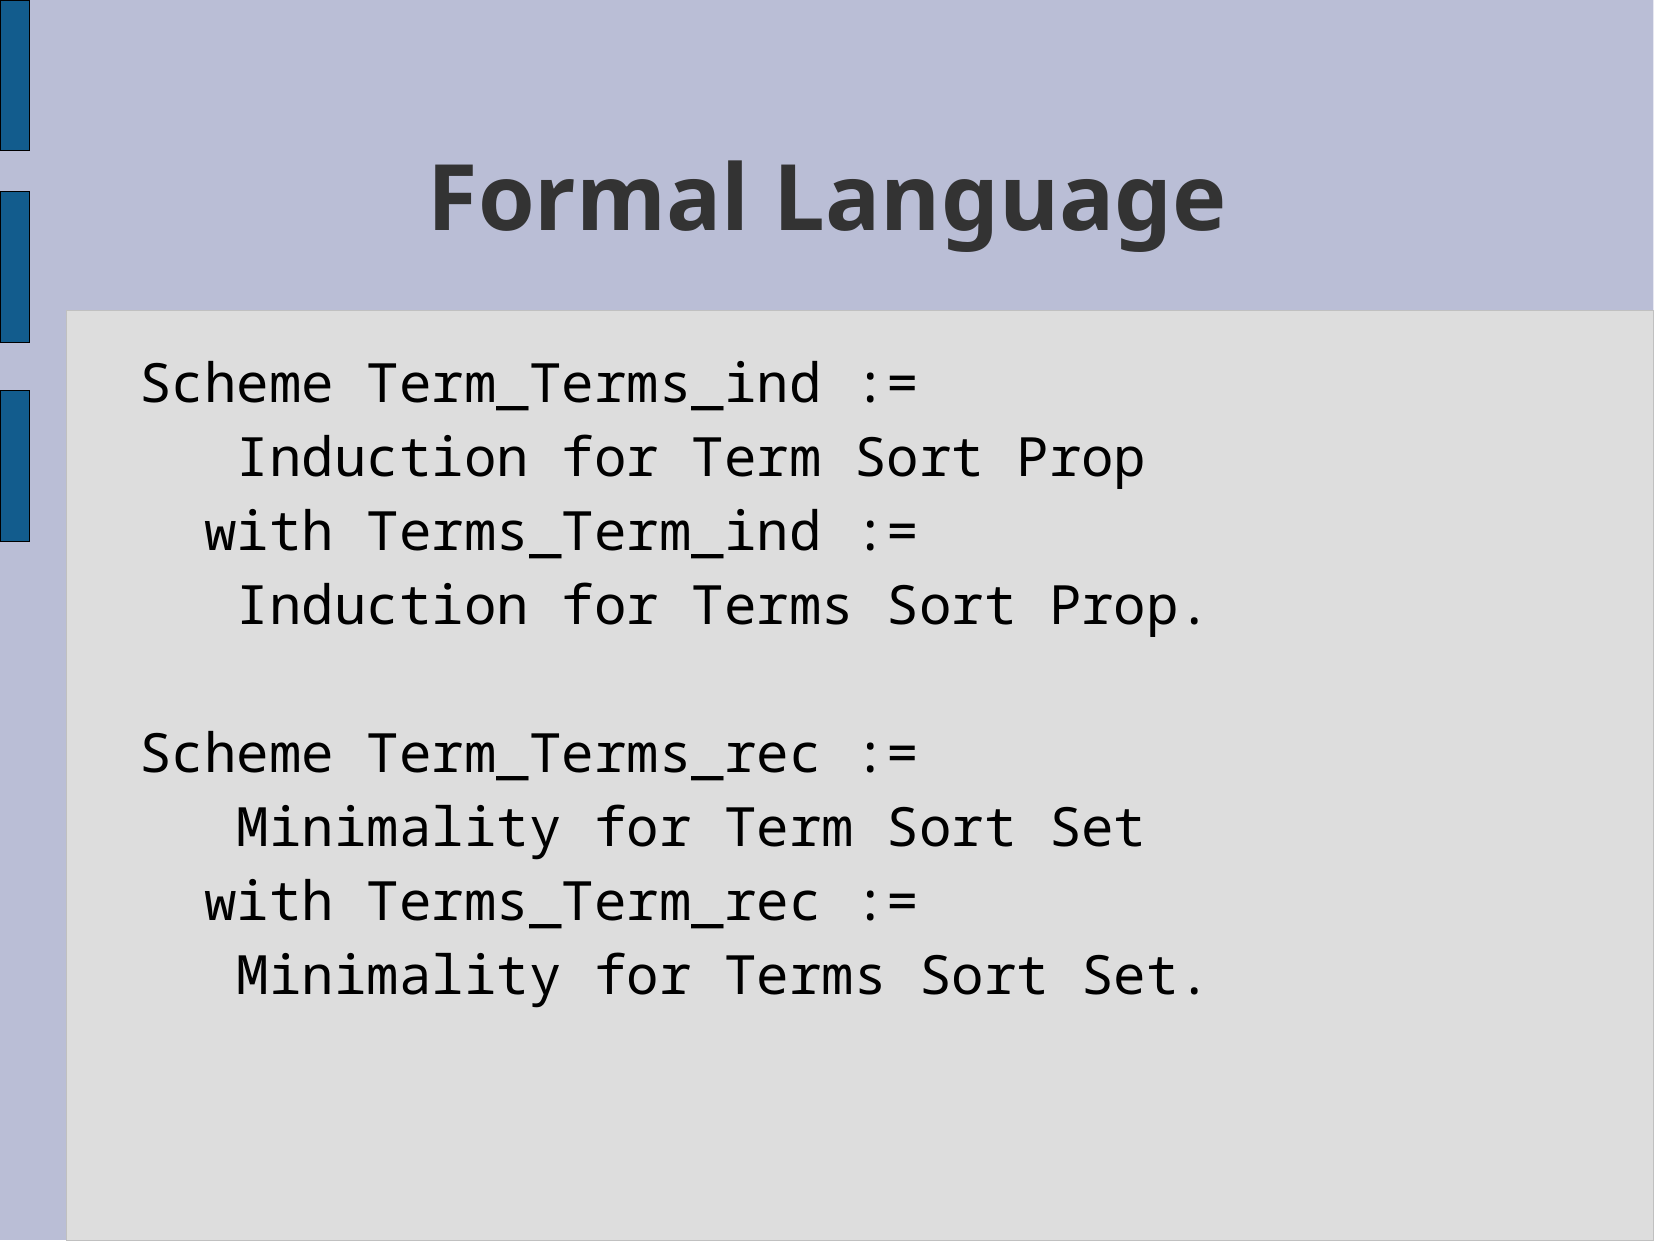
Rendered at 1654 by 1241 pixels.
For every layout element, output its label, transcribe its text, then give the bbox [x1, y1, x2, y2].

title Formal Language [121, 91, 1534, 299]
list Scheme Term_Terms_ind := Induction for Term Sort Prop with Terms_Term_ind := Induction for Terms Sort Prop. Scheme Term_Terms_rec := Minimality for Term Sort Set with Terms_Term_rec := Minimality for Terms Sort Set. [121, 344, 1534, 1127]
